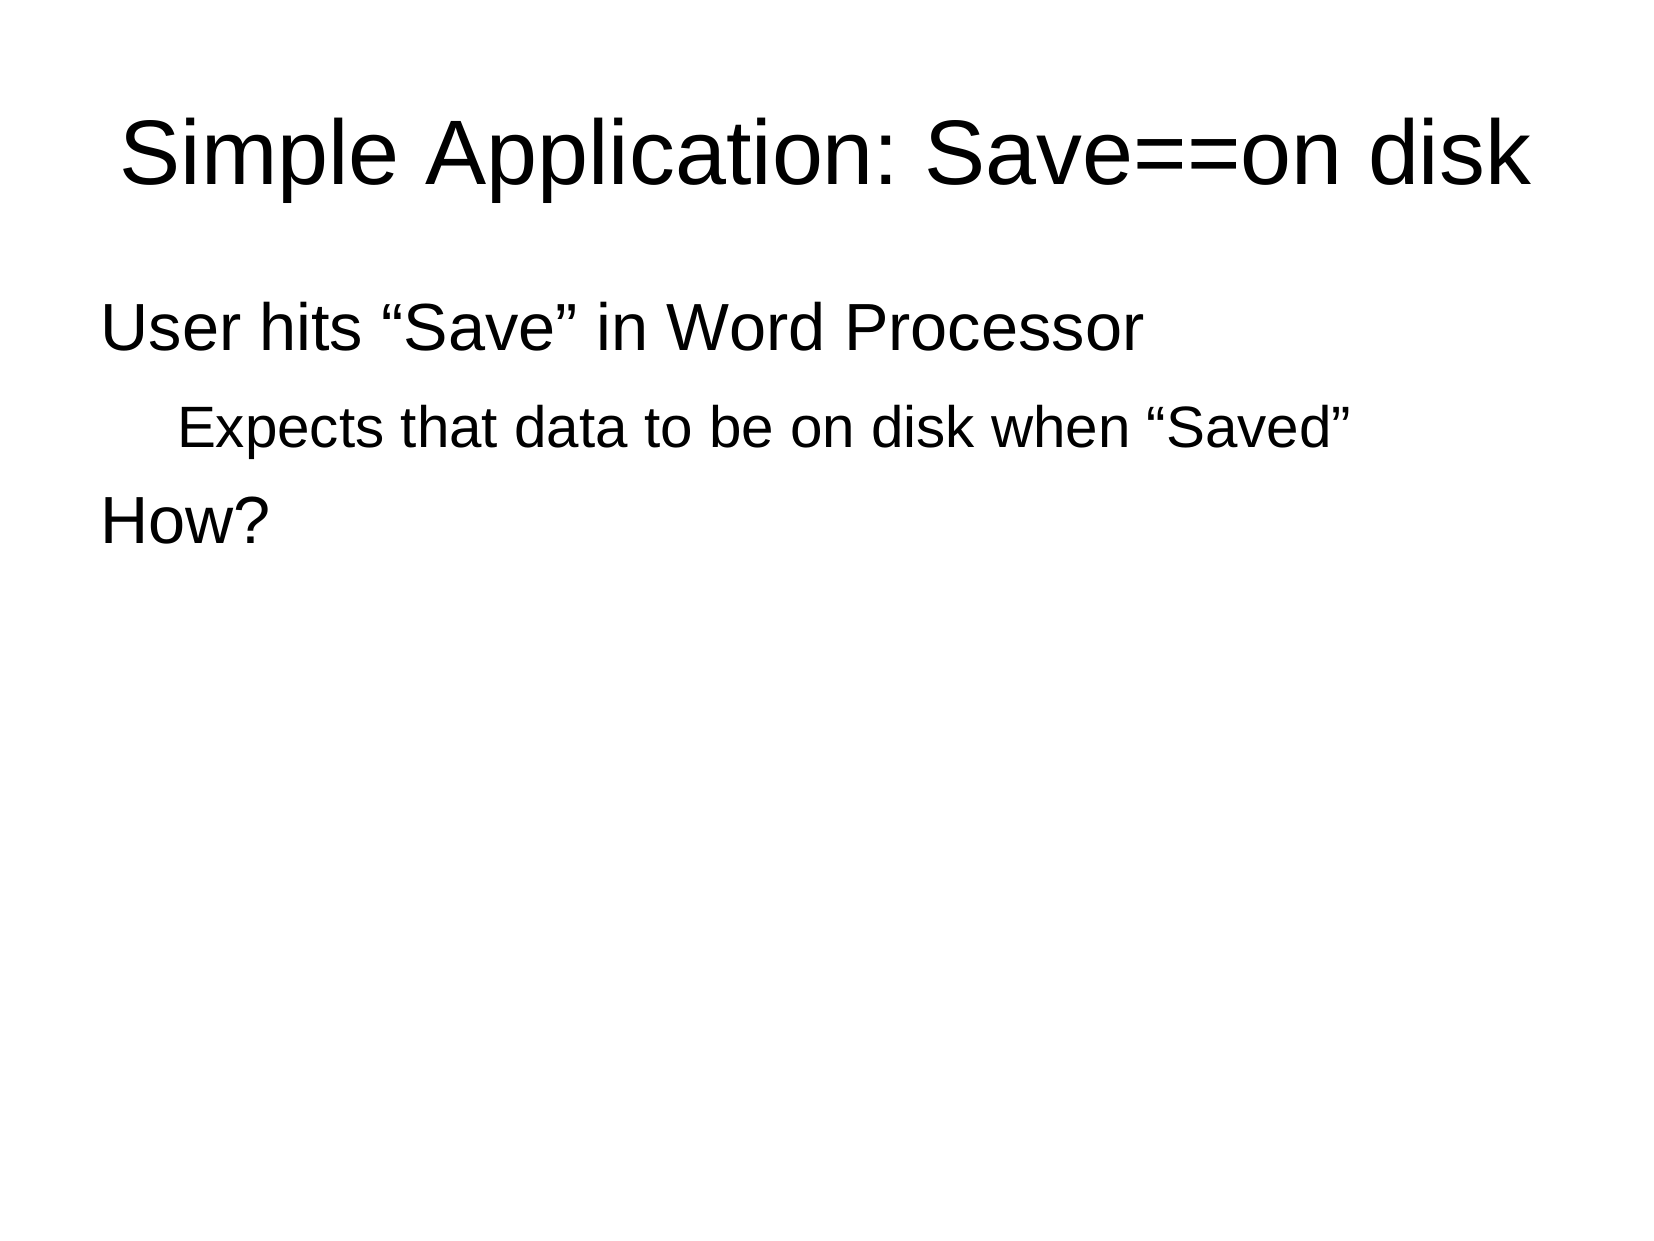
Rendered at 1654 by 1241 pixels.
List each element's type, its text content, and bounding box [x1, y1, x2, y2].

list User hits “Save” in Word Processor Expects that data to be on disk when “Saved” How? [82, 290, 1571, 1094]
title Simple Application: Save==on disk [82, 56, 1571, 250]
